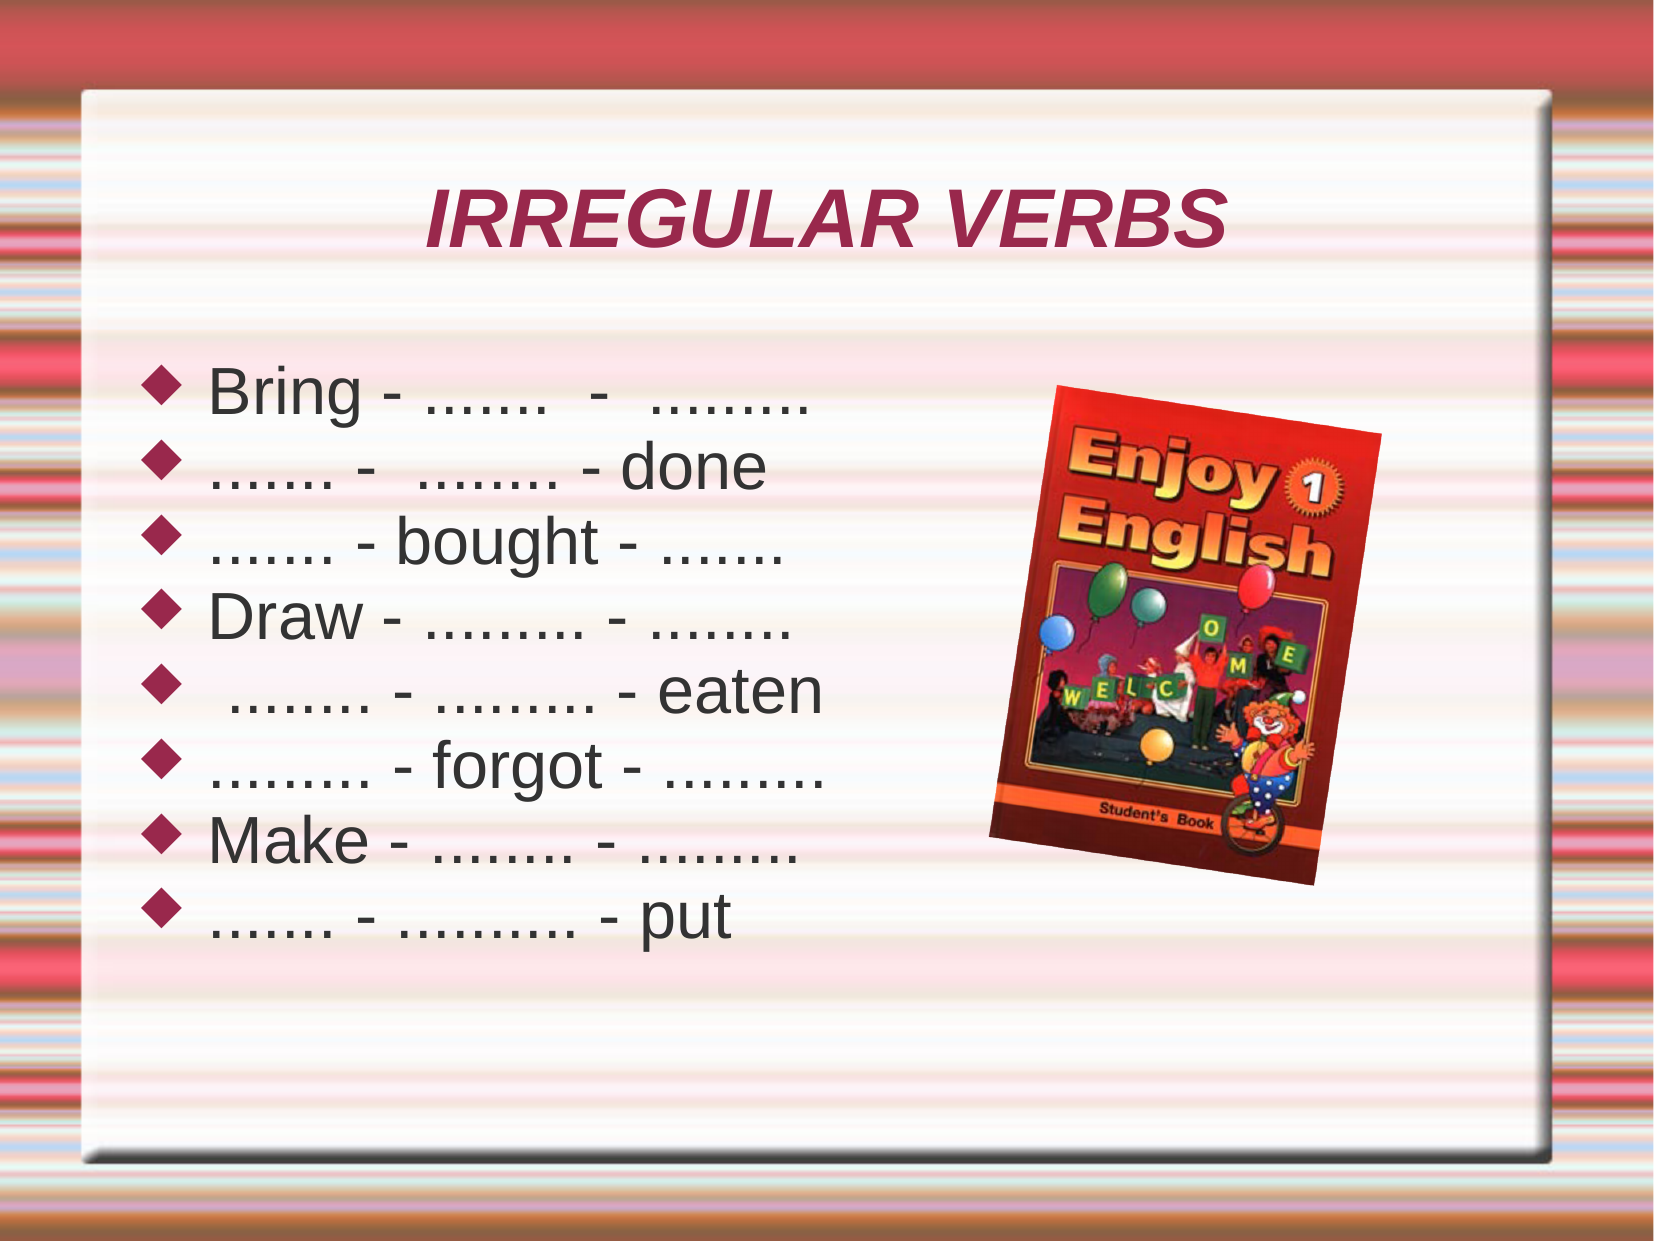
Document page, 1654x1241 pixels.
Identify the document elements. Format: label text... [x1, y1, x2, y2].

picture [0, 0, 1654, 1241]
title IRREGULAR VERBS [121, 114, 1534, 322]
list Bring - ....... - ......... ....... - ........ - done ....... - bought - ....... Draw - ......... - ........ ........ - ......... - eaten ......... - forgot - ......... Make - ........ - ......... ....... - .......... - put [124, 354, 1506, 1136]
